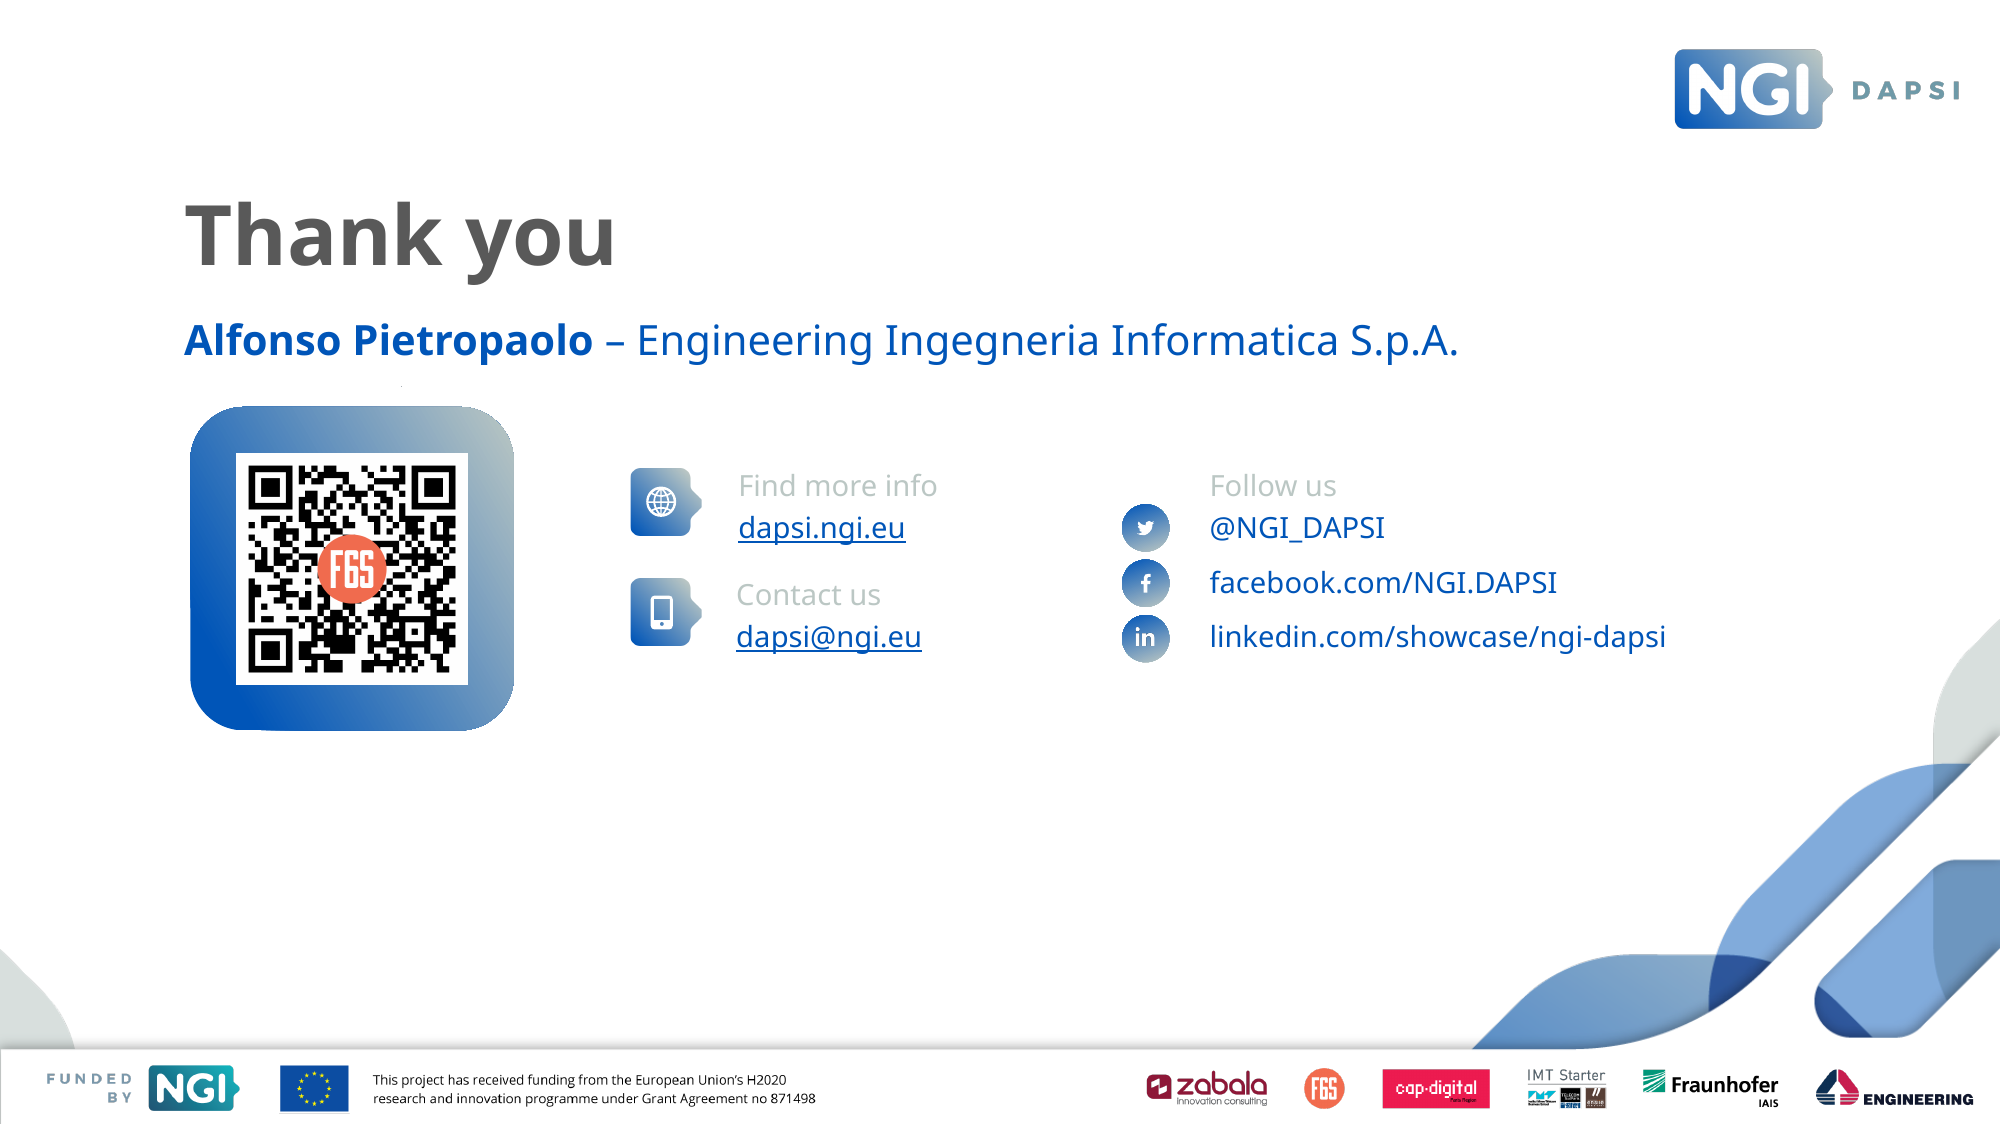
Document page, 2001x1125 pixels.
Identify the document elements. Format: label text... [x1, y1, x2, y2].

list Thank you [169, 174, 1049, 309]
list Alfonso Pietropaolo – Engineering Ingegneria Informatica S.p.A. [169, 311, 1586, 389]
picture [630, 468, 702, 536]
text_box [1122, 615, 1170, 663]
text_box Find more info dapsi.ngi.eu [723, 453, 1084, 607]
text_box Follow us @NGI_DAPSI facebook.com/NGI.DAPSI linkedin.com/showcase/ngi-dapsi [1194, 453, 1757, 716]
picture [1670, 44, 1972, 134]
picture [236, 453, 468, 685]
picture [0, 578, 2000, 1124]
text_box [190, 406, 514, 731]
text_box [1122, 504, 1170, 552]
text_box [646, 486, 677, 517]
text_box Contact us dapsi@ngi.eu [721, 561, 1011, 715]
text_box [650, 595, 673, 630]
text_box [1122, 559, 1170, 607]
